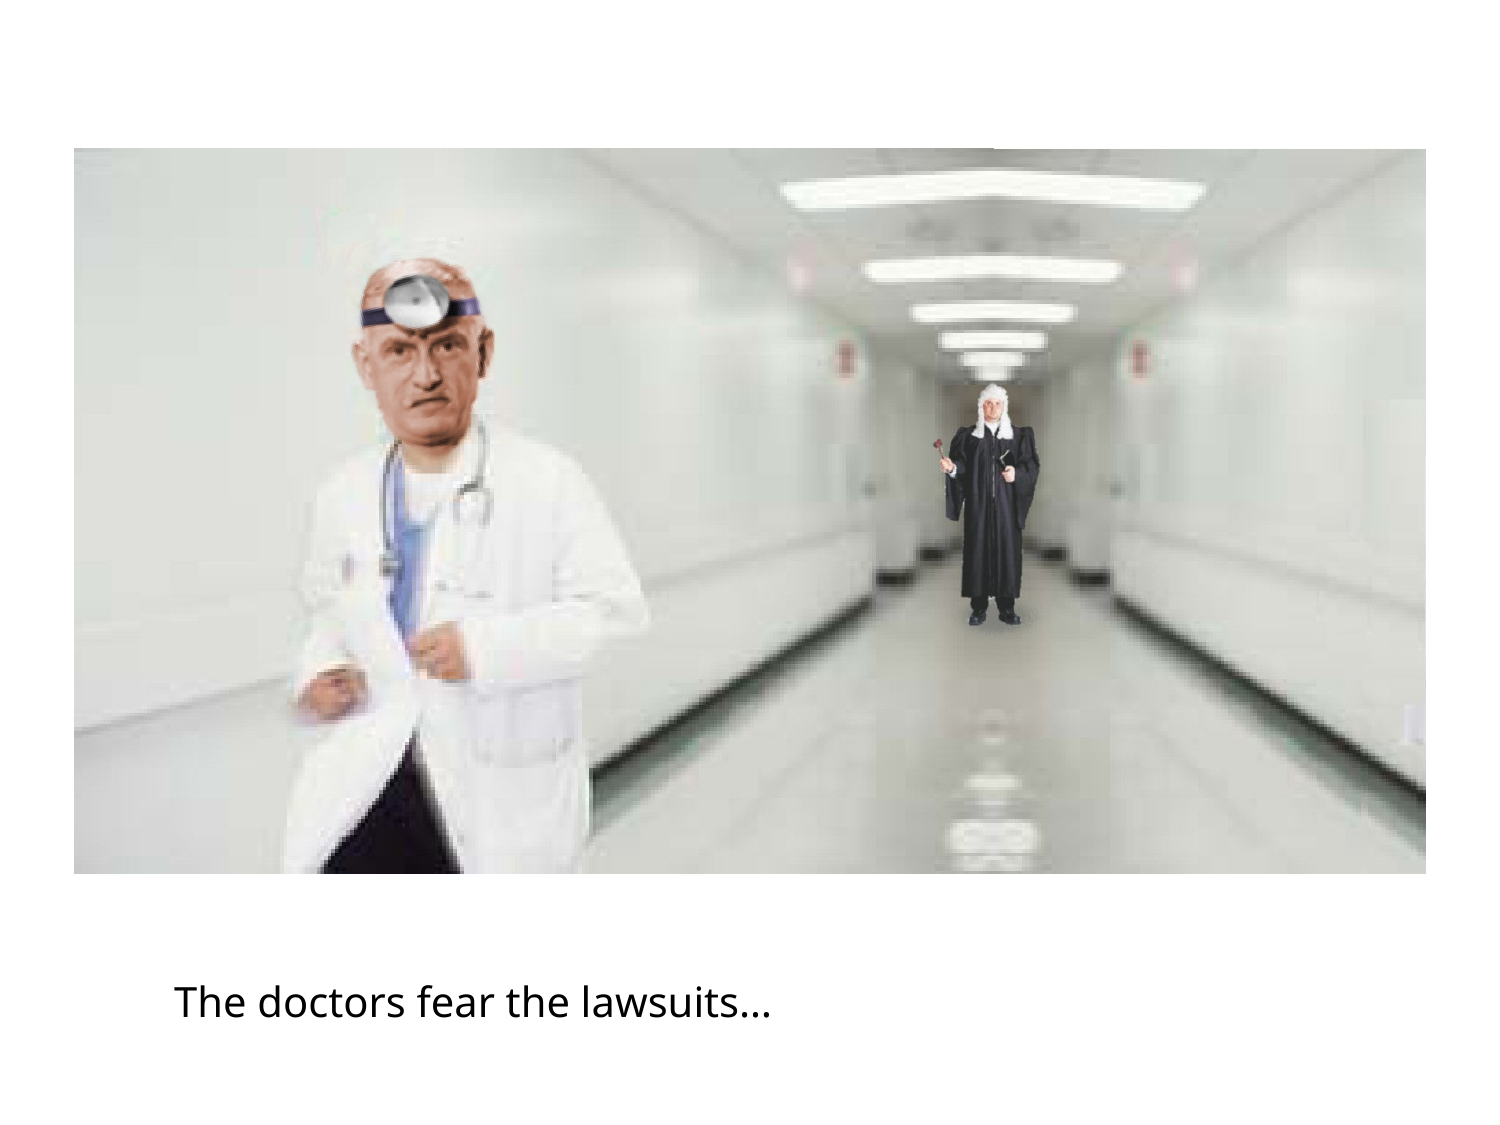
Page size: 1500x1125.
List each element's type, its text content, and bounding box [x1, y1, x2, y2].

picture [74, 148, 1426, 874]
text_box The doctors fear the lawsuits… [159, 968, 833, 1034]
